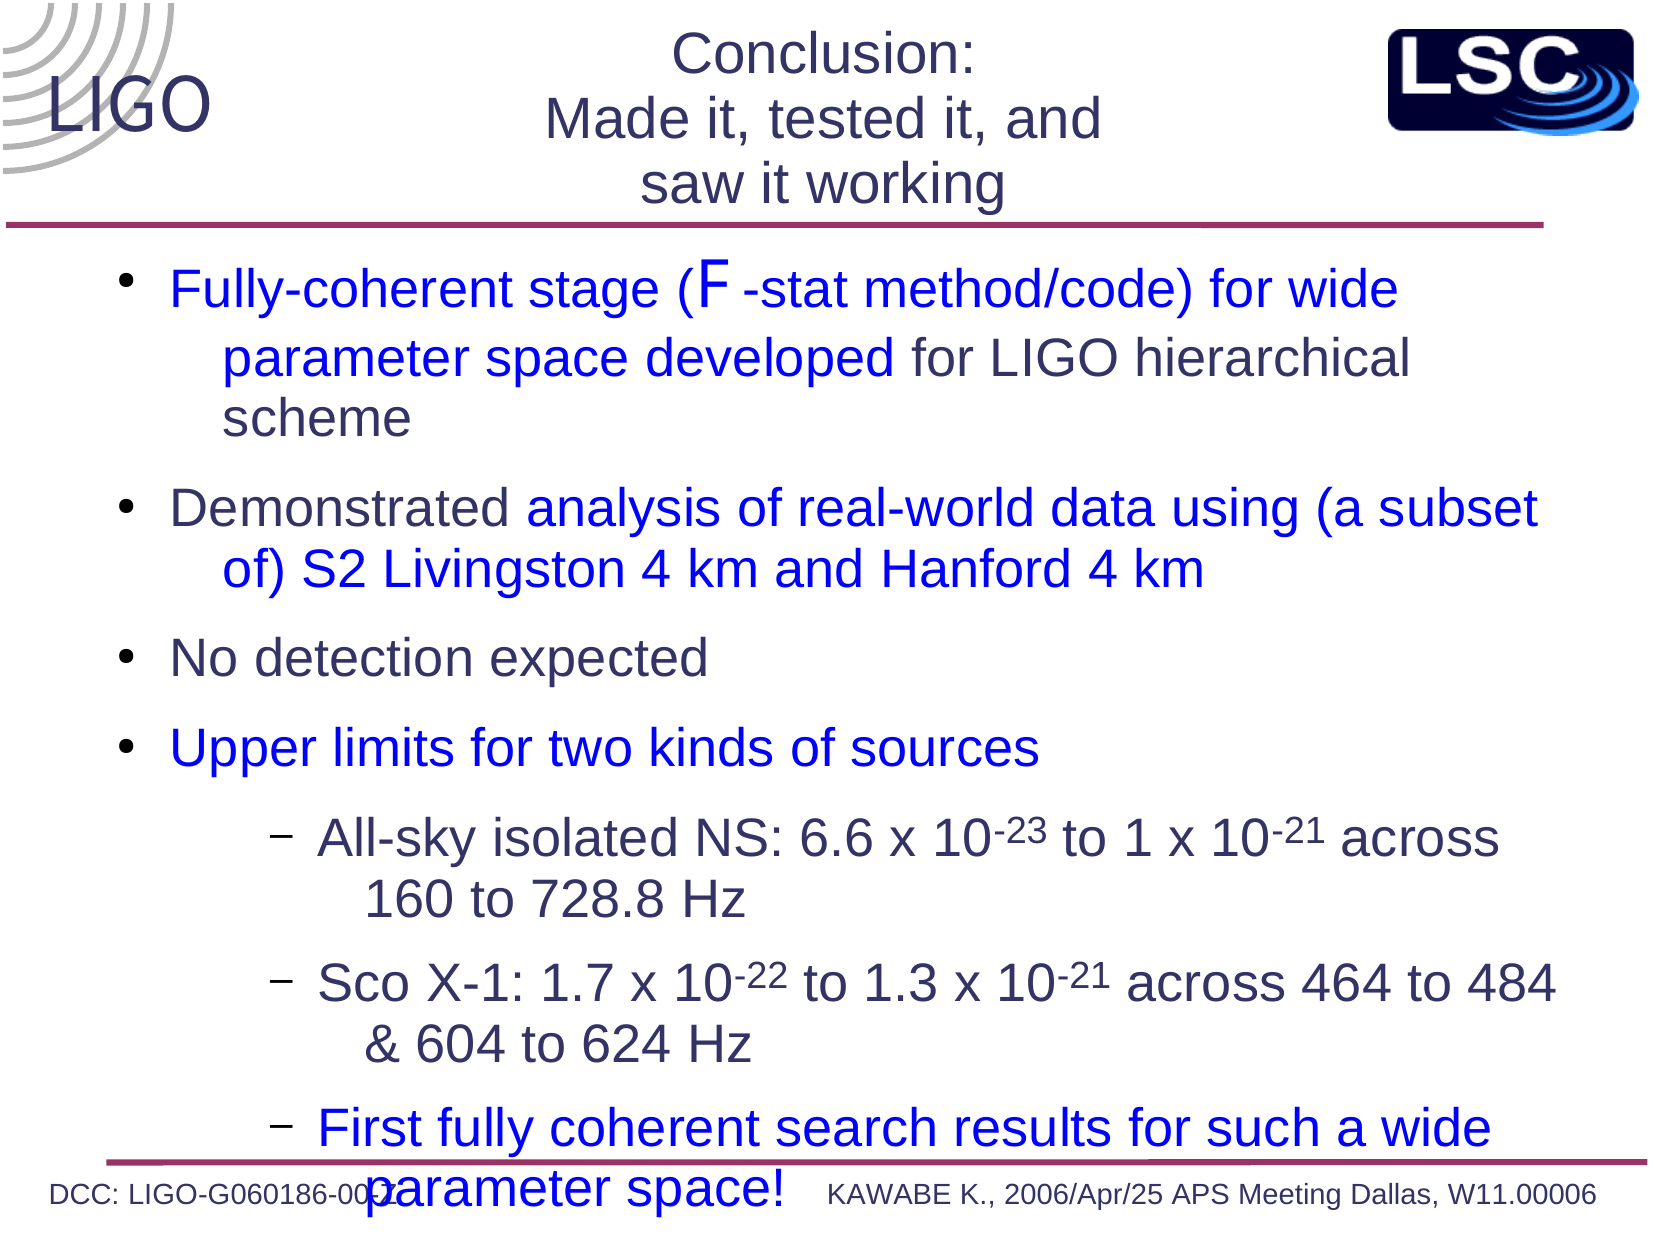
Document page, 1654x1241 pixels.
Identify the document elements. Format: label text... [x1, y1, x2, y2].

title Conclusion: Made it, tested it, and saw it working [186, 14, 1462, 222]
list Fully-coherent stage (F -stat method/code) for wide parameter space developed for LIGO hierarchical scheme Demonstrated analysis of real-world data using (a subset of) S2 Livingston 4 km and Hanford 4 km No detection expected Upper limits for two kinds of sources All-sky isolated NS: 6.6 x 10-23 to 1 x 10-21 across 160 to 728.8 Hz Sco X-1: 1.7 x 10-22 to 1.3 x 10-21 across 464 to 484 & 604 to 624 Hz First fully coherent search results for such a wide parameter space! [81, 236, 1565, 1142]
picture [1462, 29, 1639, 136]
